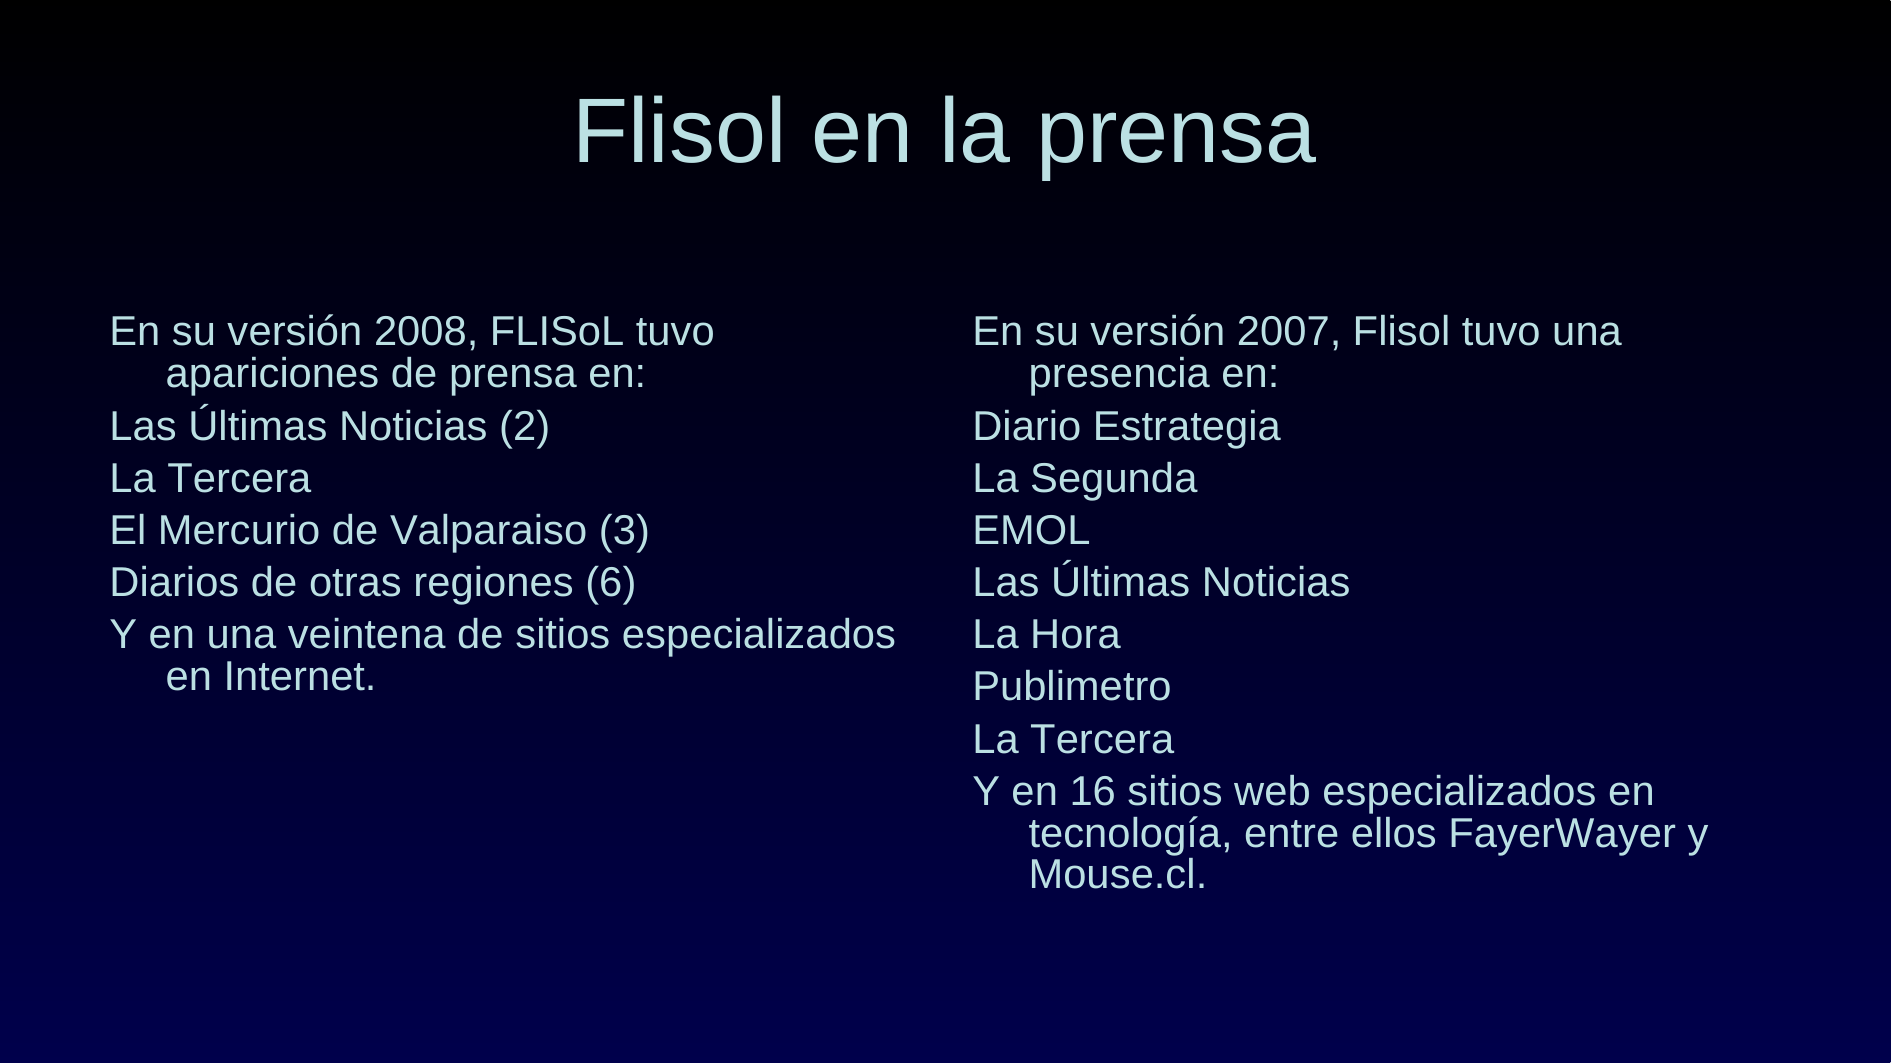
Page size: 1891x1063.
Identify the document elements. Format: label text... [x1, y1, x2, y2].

title Flisol en la prensa [94, 42, 1796, 220]
list En su versión 2008, FLISoL tuvo apariciones de prensa en: Las Últimas Noticias (2) La Tercera El Mercurio de Valparaiso (3) Diarios de otras regiones (6) Y en una veintena de sitios especializados en Internet. [94, 247, 933, 950]
list En su versión 2007, Flisol tuvo una presencia en: Diario Estrategia La Segunda EMOL Las Últimas Noticias La Hora Publimetro La Tercera Y en 16 sitios web especializados en tecnología, entre ellos FayerWayer y Mouse.cl. [957, 247, 1796, 950]
